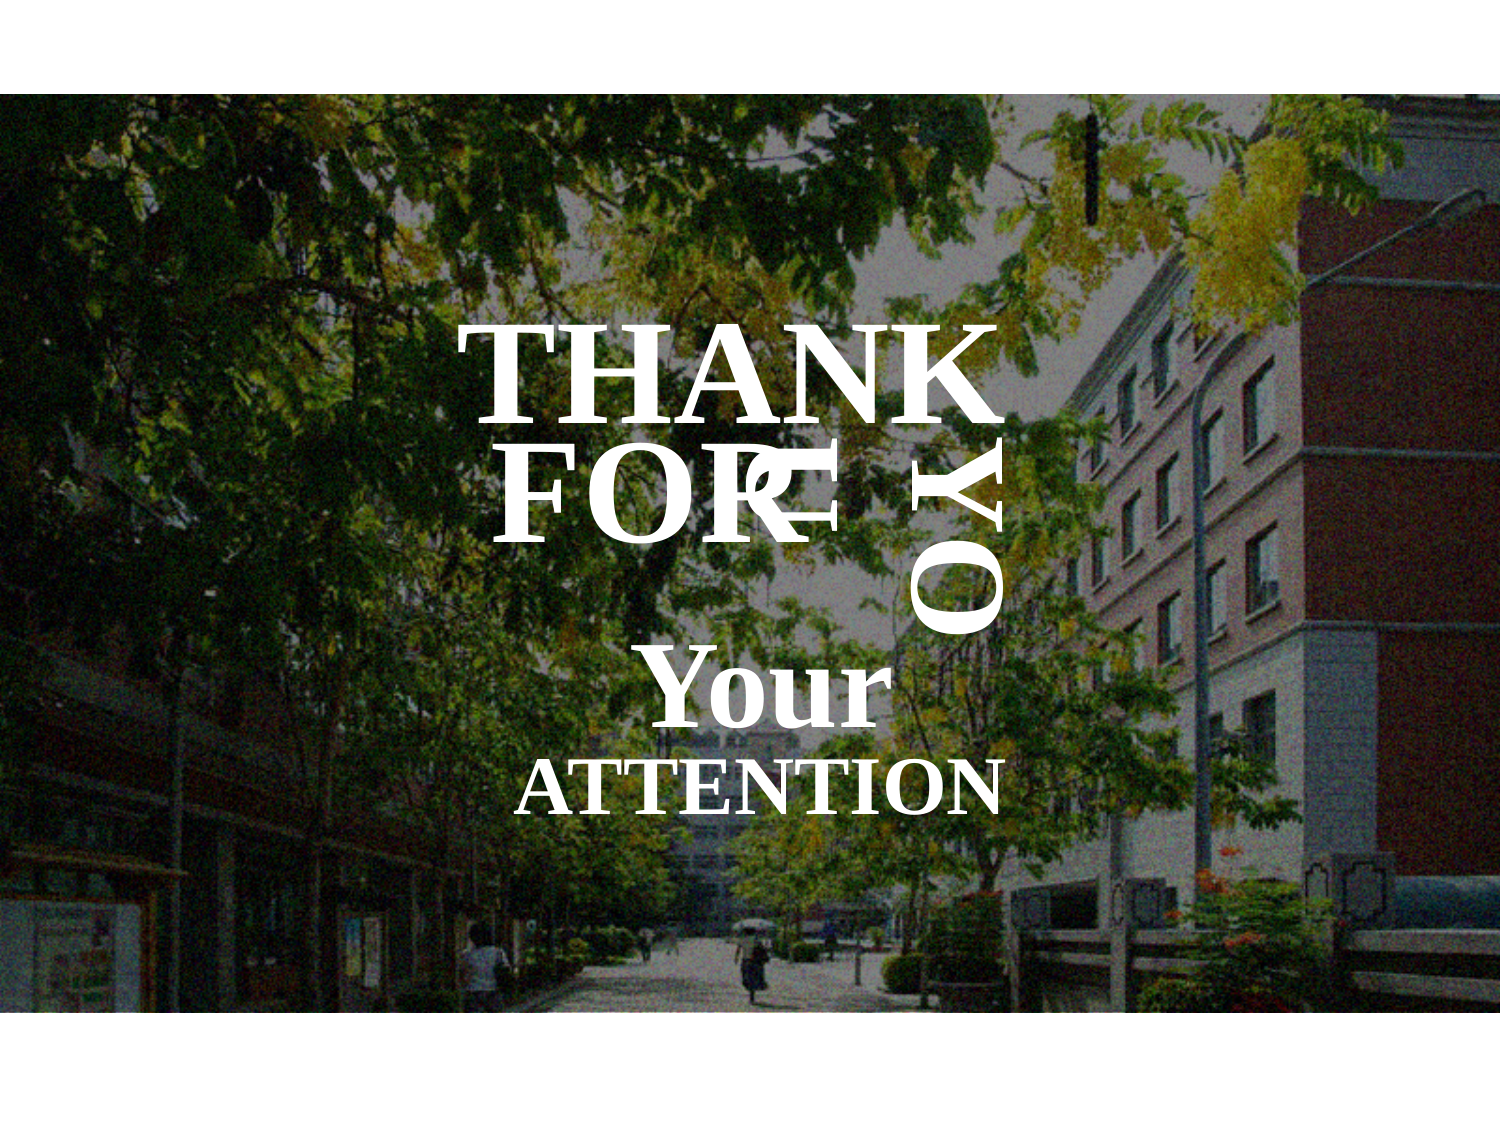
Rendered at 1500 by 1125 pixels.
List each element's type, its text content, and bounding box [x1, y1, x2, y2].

text_box FOR [755, 470, 827, 512]
text_box FOR [475, 384, 827, 582]
text_box ATTENTION [498, 723, 1028, 840]
text_box [0, 94, 1500, 1012]
text_box Your [614, 594, 912, 723]
text_box YOU [860, 420, 1058, 744]
text_box THANK [441, 266, 1028, 464]
